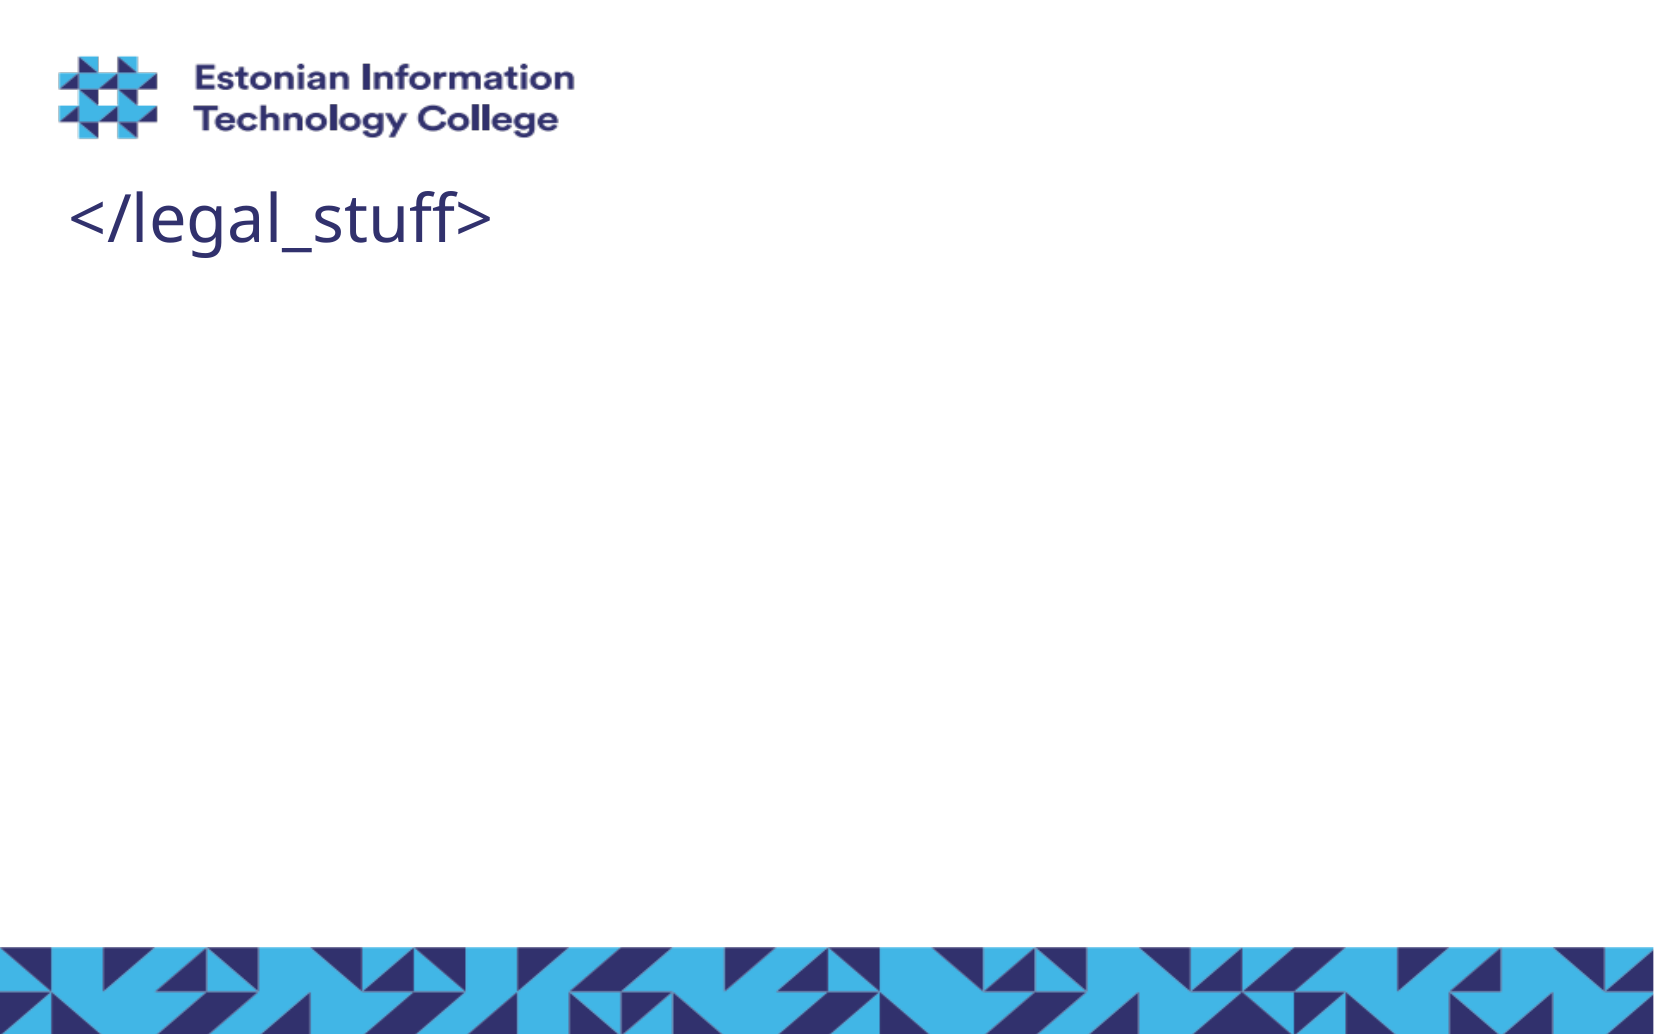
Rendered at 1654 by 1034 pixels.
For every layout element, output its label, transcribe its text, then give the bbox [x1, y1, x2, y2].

title </legal_stuff> [68, 147, 1536, 286]
